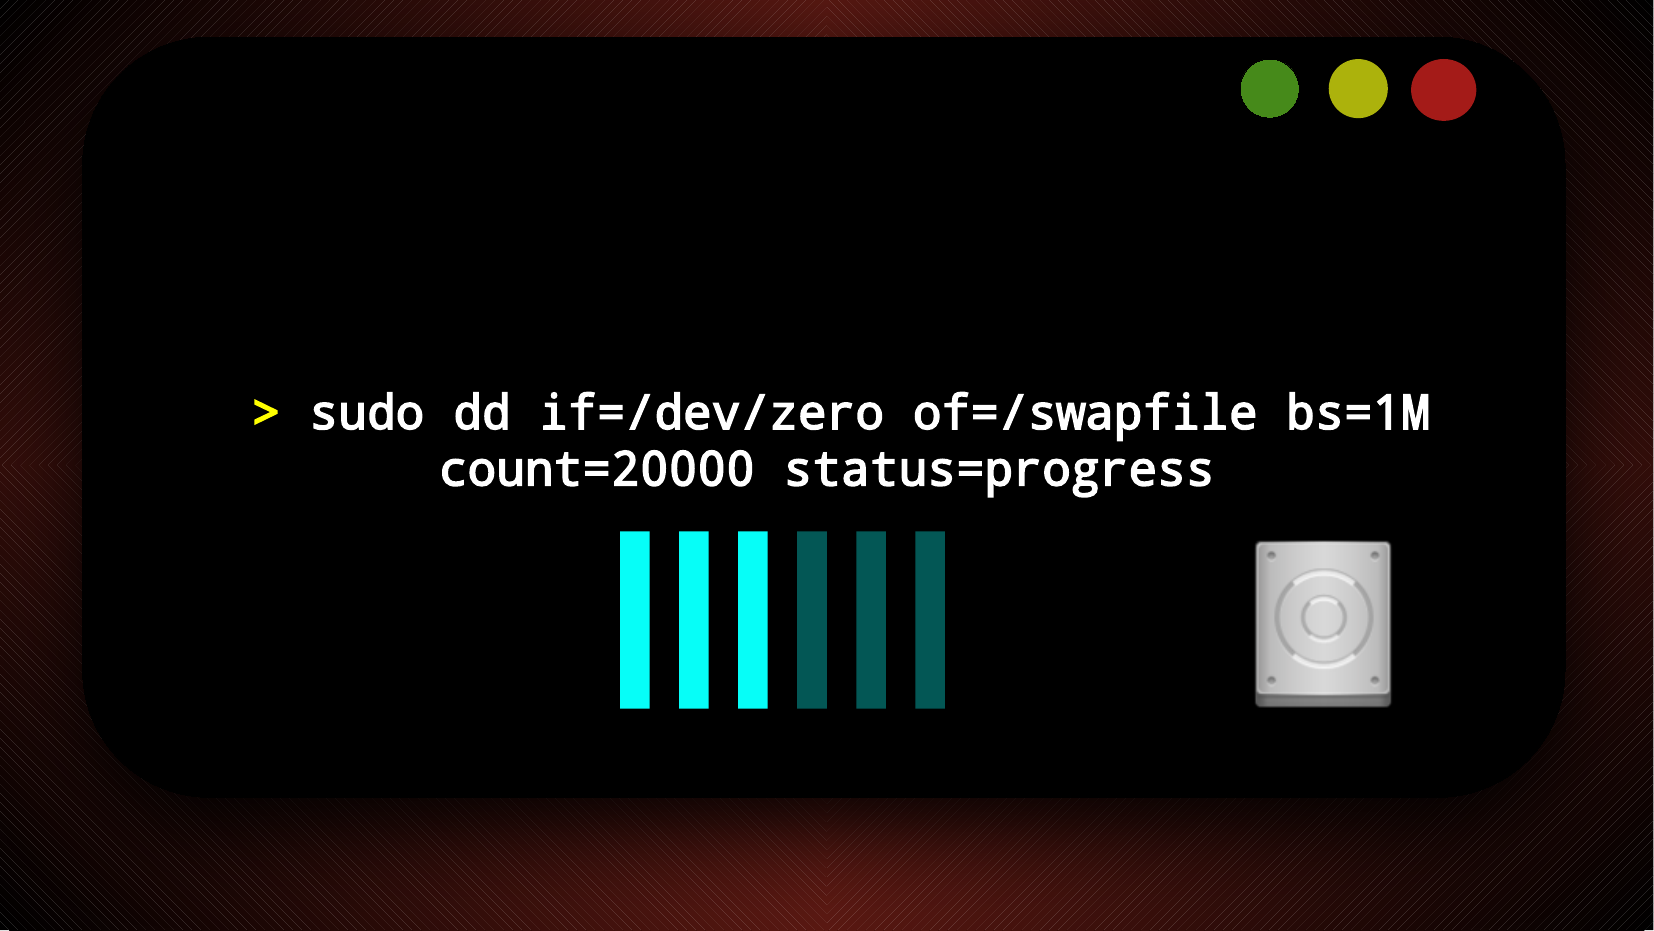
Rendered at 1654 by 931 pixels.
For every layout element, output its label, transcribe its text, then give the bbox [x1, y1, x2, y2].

text_box > sudo dd if=/dev/zero of=/swapfile bs=1M count=20000 status=progress [147, 377, 1506, 505]
text_box [620, 531, 650, 709]
picture [1229, 531, 1418, 719]
text_box [738, 531, 768, 709]
text_box [679, 531, 709, 709]
text_box [915, 531, 945, 709]
text_box [856, 531, 886, 709]
text_box [797, 531, 827, 709]
